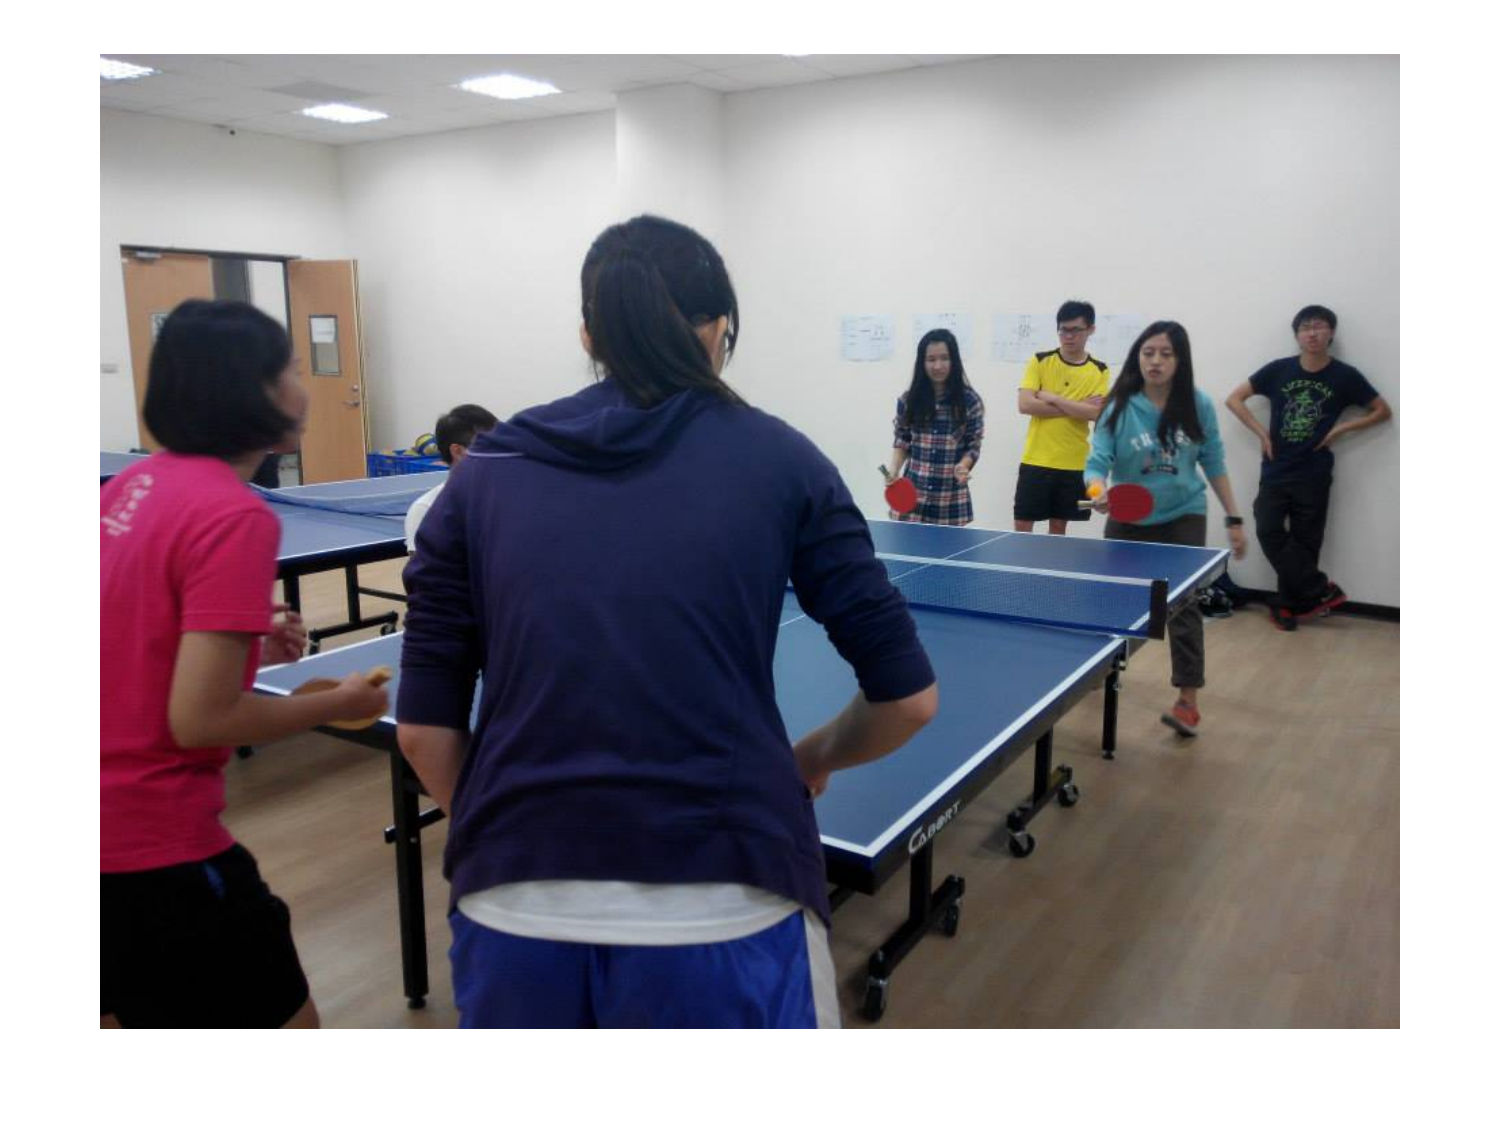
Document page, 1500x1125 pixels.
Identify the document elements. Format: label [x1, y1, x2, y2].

picture [100, 54, 1400, 1030]
title [75, 45, 1425, 233]
